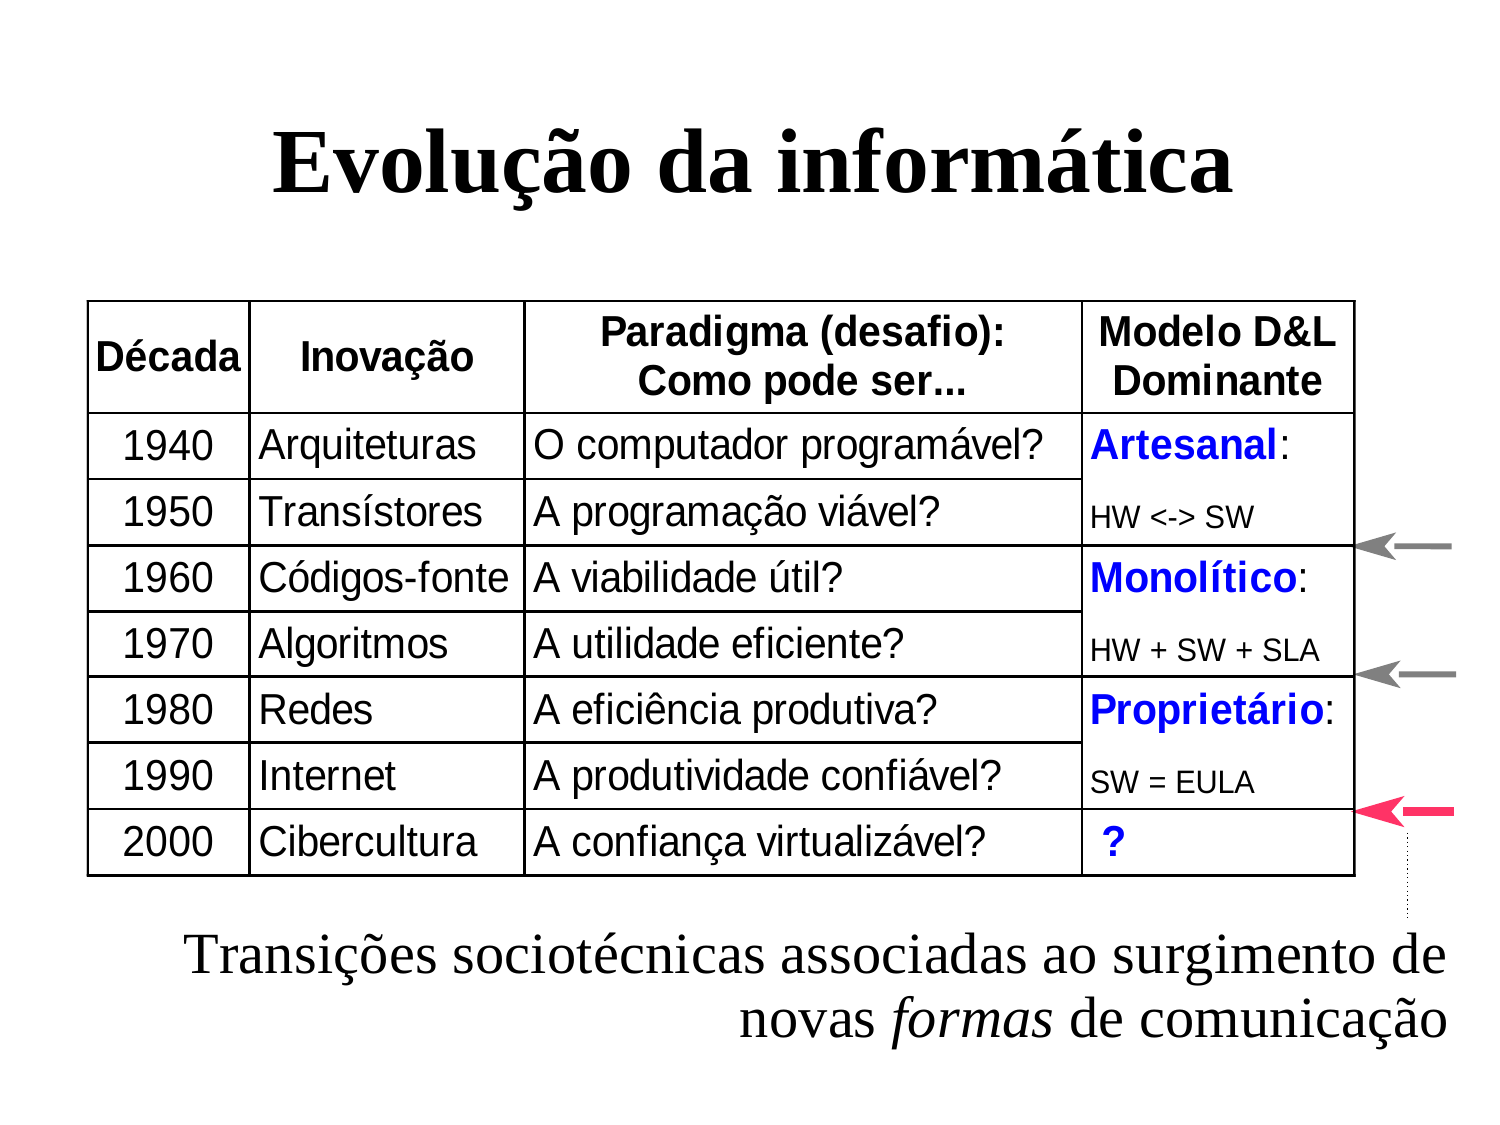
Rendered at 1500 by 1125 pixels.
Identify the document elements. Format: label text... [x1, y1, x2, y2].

text_box Transições sociotécnicas associadas ao surgimento de novas formas de comunicação [70, 921, 1450, 1051]
chart [86, 300, 1356, 900]
title Evolução da informática [127, 68, 1403, 256]
